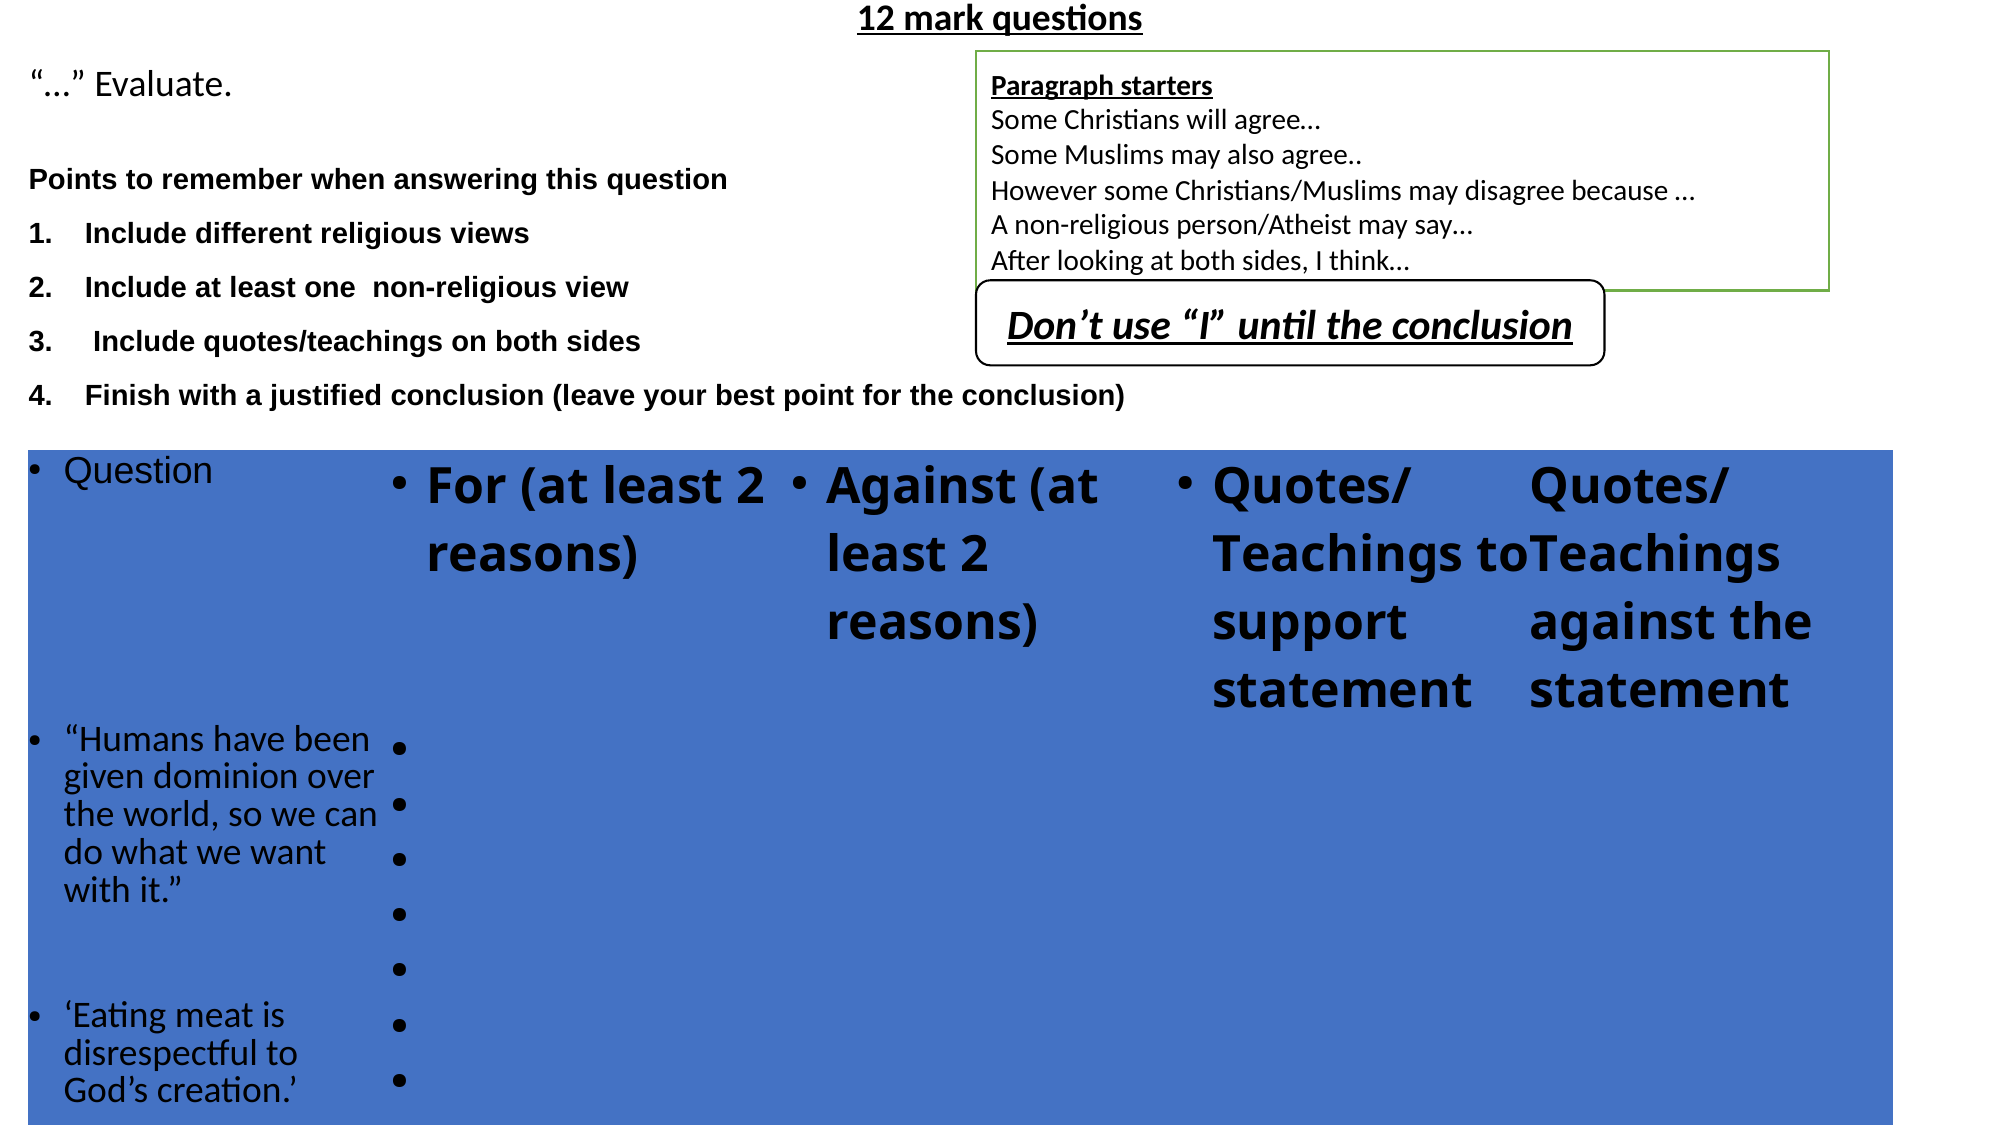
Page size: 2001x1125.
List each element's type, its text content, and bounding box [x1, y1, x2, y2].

table_cell ‘Eating meat is disrespectful to God’s creation.’ [28, 999, 391, 1125]
table_header Quotes/Teachings to support statement [1177, 450, 1530, 723]
table_cell [1530, 999, 1893, 1125]
table_cell “Humans have been given dominion over the world, so we can do what we want with it.” [28, 723, 391, 999]
table_header For (at least 2 reasons) [391, 450, 791, 723]
table_cell [791, 999, 1177, 1125]
text_box Don’t use “I” until the conclusion [976, 280, 1605, 366]
table_cell [391, 723, 791, 999]
table_cell [391, 999, 791, 1125]
table_header Quotes/Teachings against the statement [1530, 450, 1893, 723]
table_cell [791, 723, 1177, 999]
table_cell [1177, 723, 1530, 999]
table_header Question [28, 450, 391, 723]
table_cell [1177, 999, 1530, 1125]
table_header Against (at least 2 reasons) [791, 450, 1177, 723]
text_box “…” Evaluate. Points to remember when answering this question Include different religious views Include at least one non-religious view Include quotes/teachings on both sides Finish with a justified conclusion (leave your best point for the conclusion) [14, 51, 1982, 419]
text_box 12 mark questions [493, 0, 1507, 51]
text_box Paragraph starters Some Christians will agree… Some Muslims may also agree.. However some Christians/Muslims may disagree because … A non-religious person/Atheist may say… After looking at both sides, I think… [976, 51, 1829, 290]
table_cell [1530, 723, 1893, 999]
